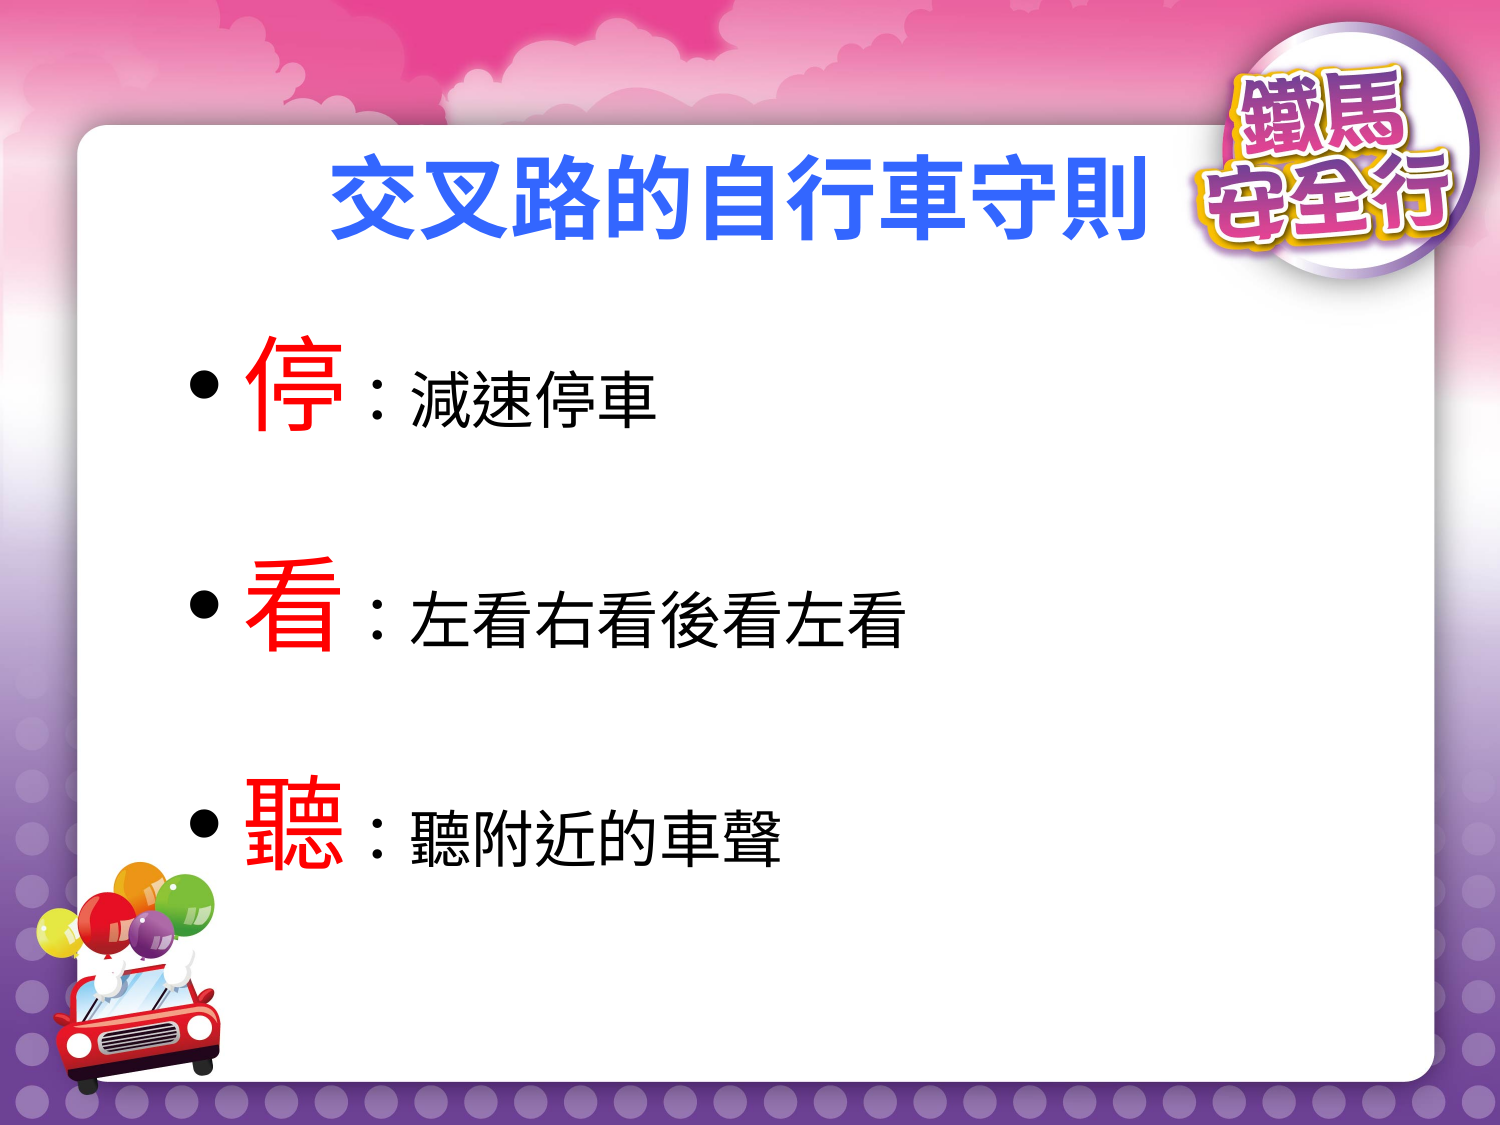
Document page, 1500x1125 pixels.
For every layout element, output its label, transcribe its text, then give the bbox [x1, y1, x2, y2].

list 停：減速停車 看：左看右看後看左看 聽：聽附近的車聲 [171, 326, 1473, 935]
title 交叉路的自行車守則 [64, 101, 1415, 290]
